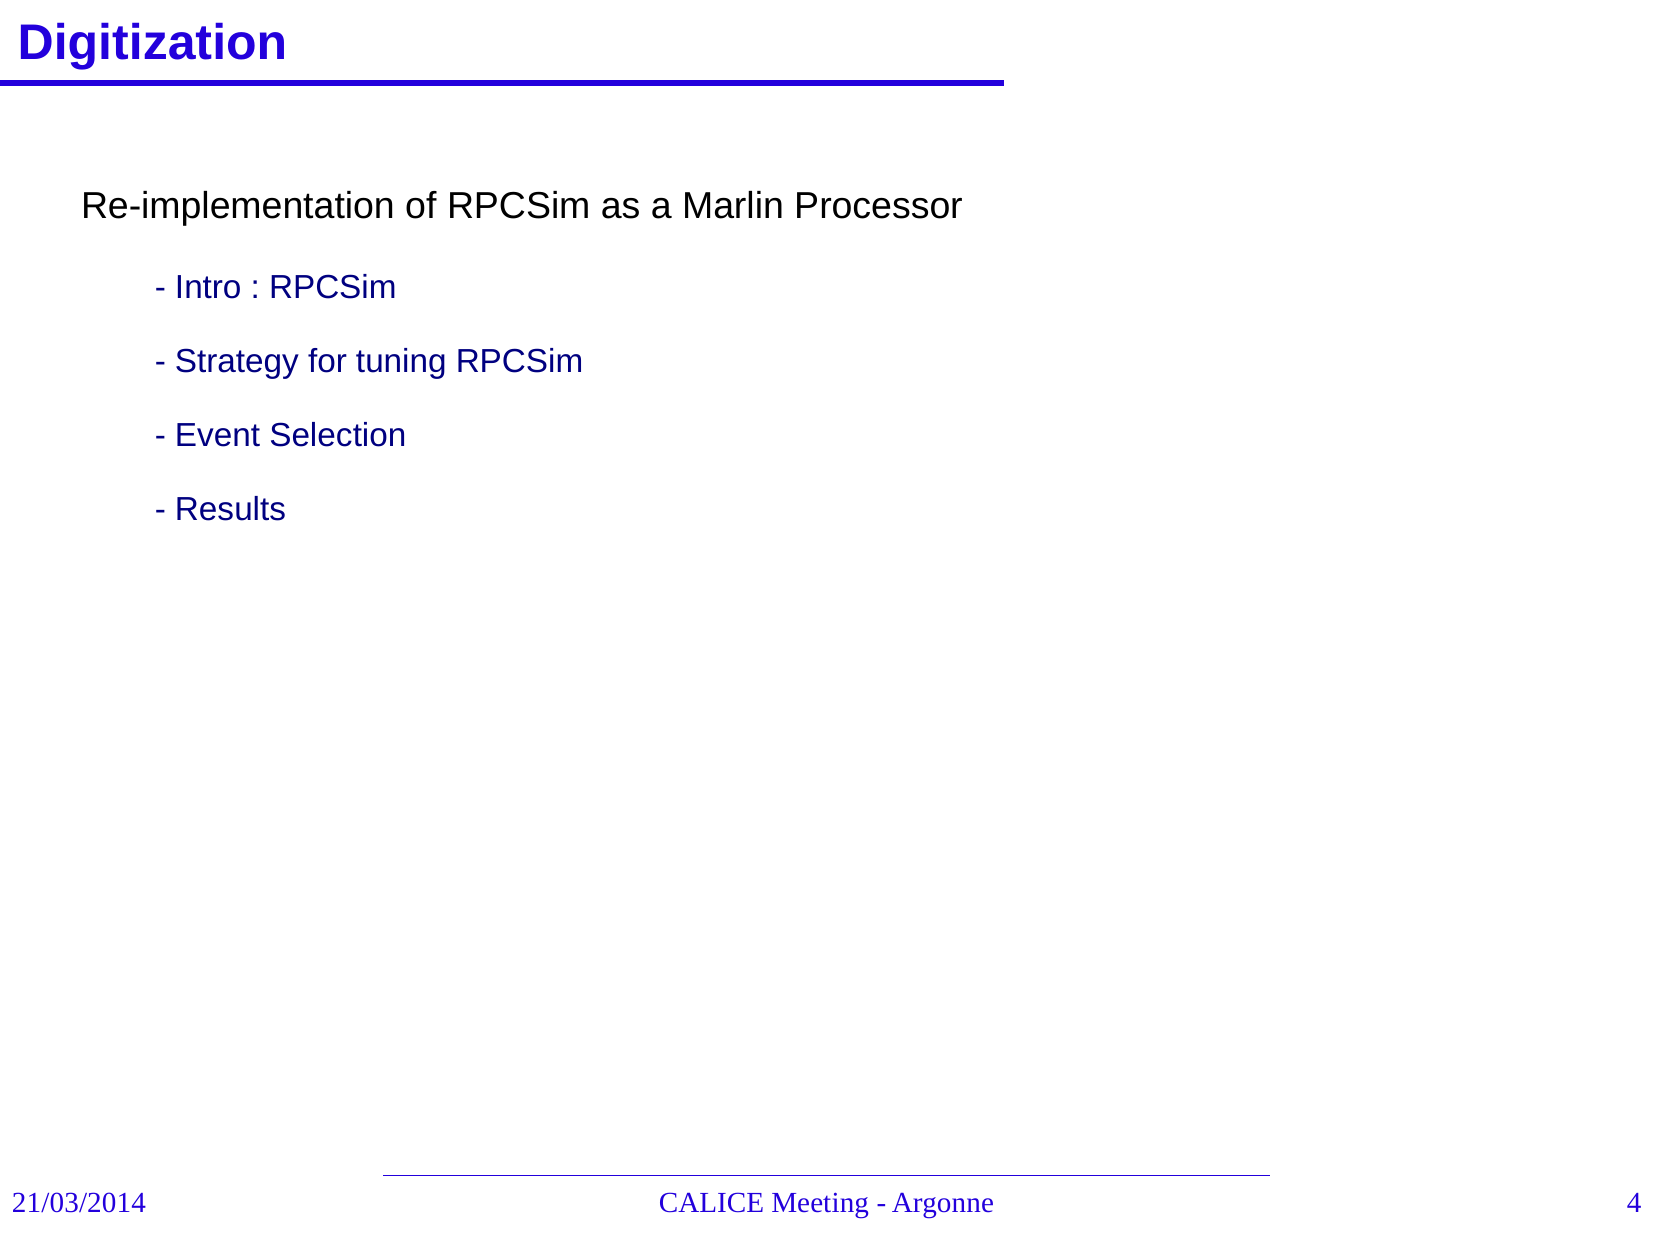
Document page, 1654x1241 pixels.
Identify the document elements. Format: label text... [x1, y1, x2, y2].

title Digitization [17, 8, 1625, 77]
text_box Re-implementation of RPCSim as a Marlin Processor - Intro : RPCSim - Strategy for tuning RPCSim - Event Selection - Results [66, 177, 1423, 1034]
